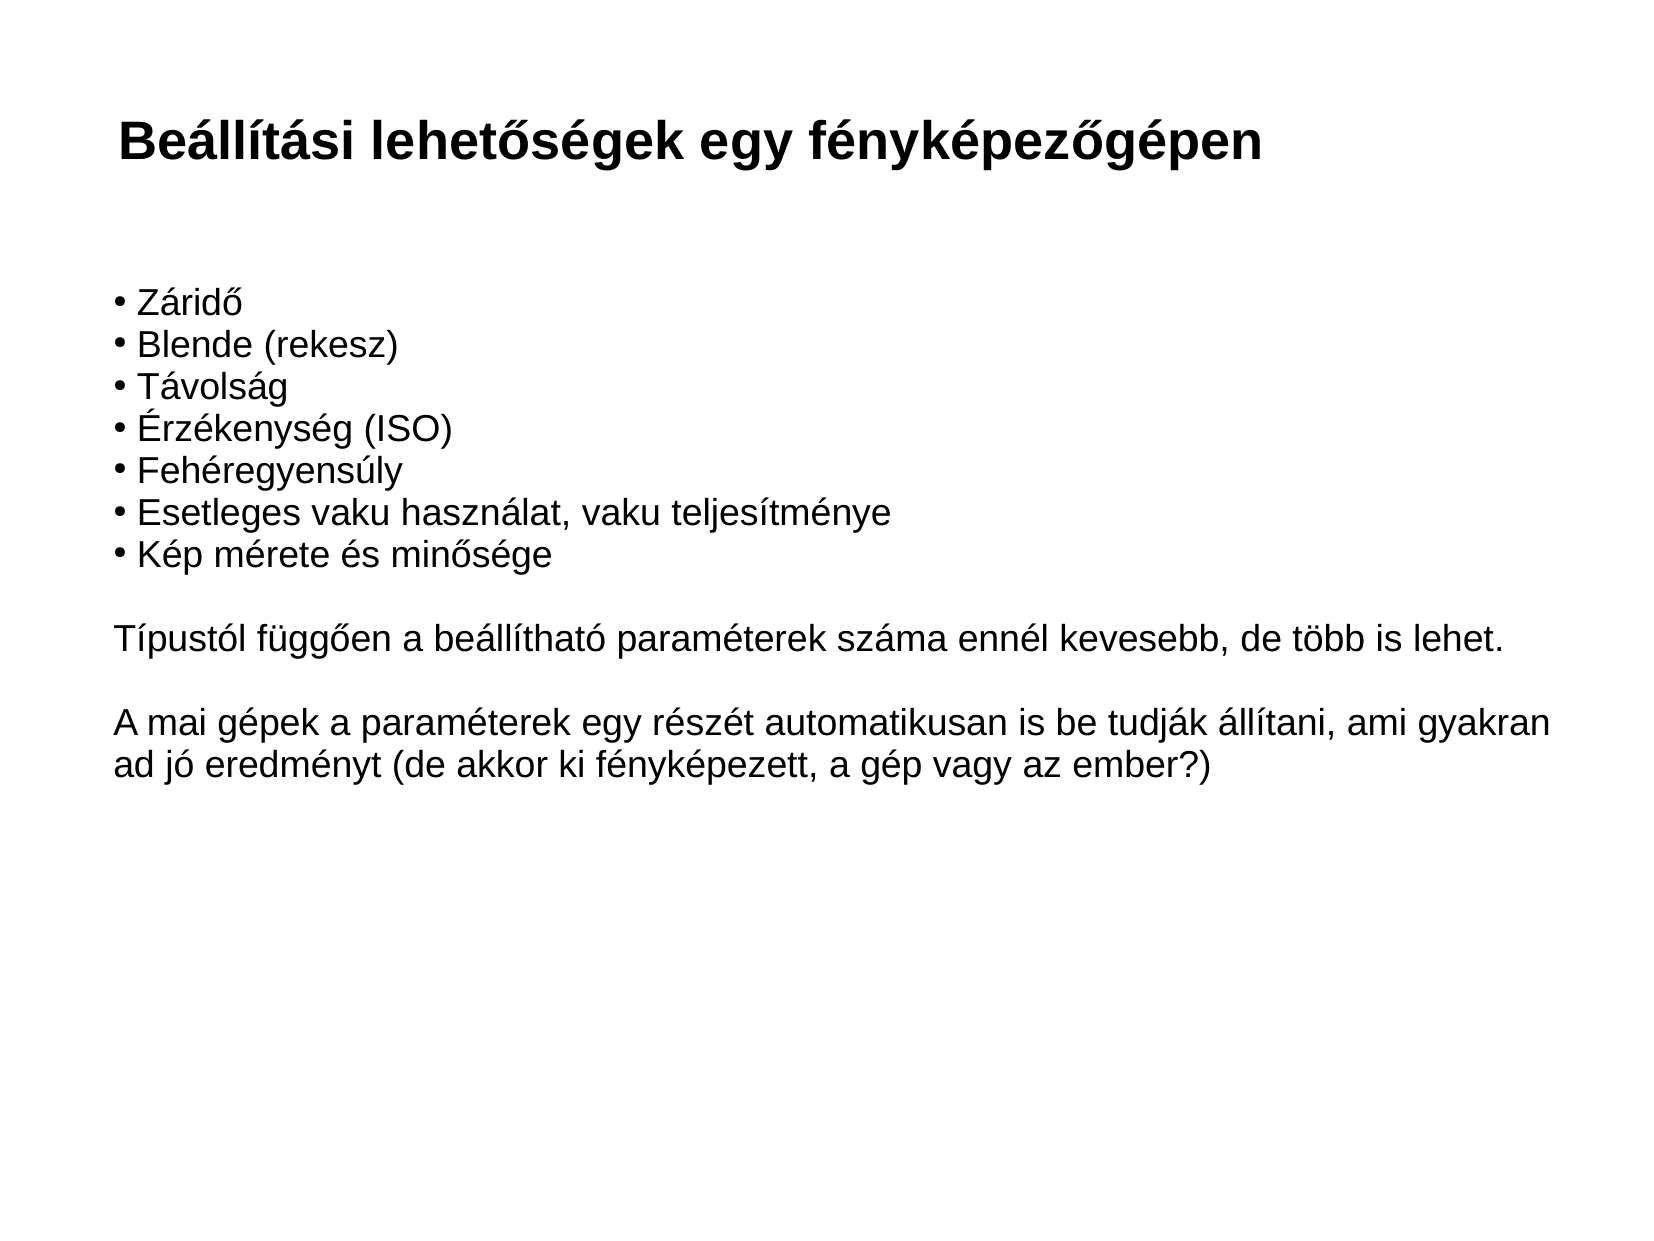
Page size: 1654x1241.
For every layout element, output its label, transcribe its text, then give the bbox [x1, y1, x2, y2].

text_box Záridő Blende (rekesz) Távolság Érzékenység (ISO) Fehéregyensúly Esetleges vaku használat, vaku teljesítménye Kép mérete és minősége Típustól függően a beállítható paraméterek száma ennél kevesebb, de több is lehet. A mai gépek a paraméterek egy részét automatikusan is be tudják állítani, ami gyakran ad jó eredményt (de akkor ki fényképezett, a gép vagy az ember?) [98, 273, 1565, 794]
text_box Beállítási lehetőségek egy fényképezőgépen [103, 103, 1280, 181]
